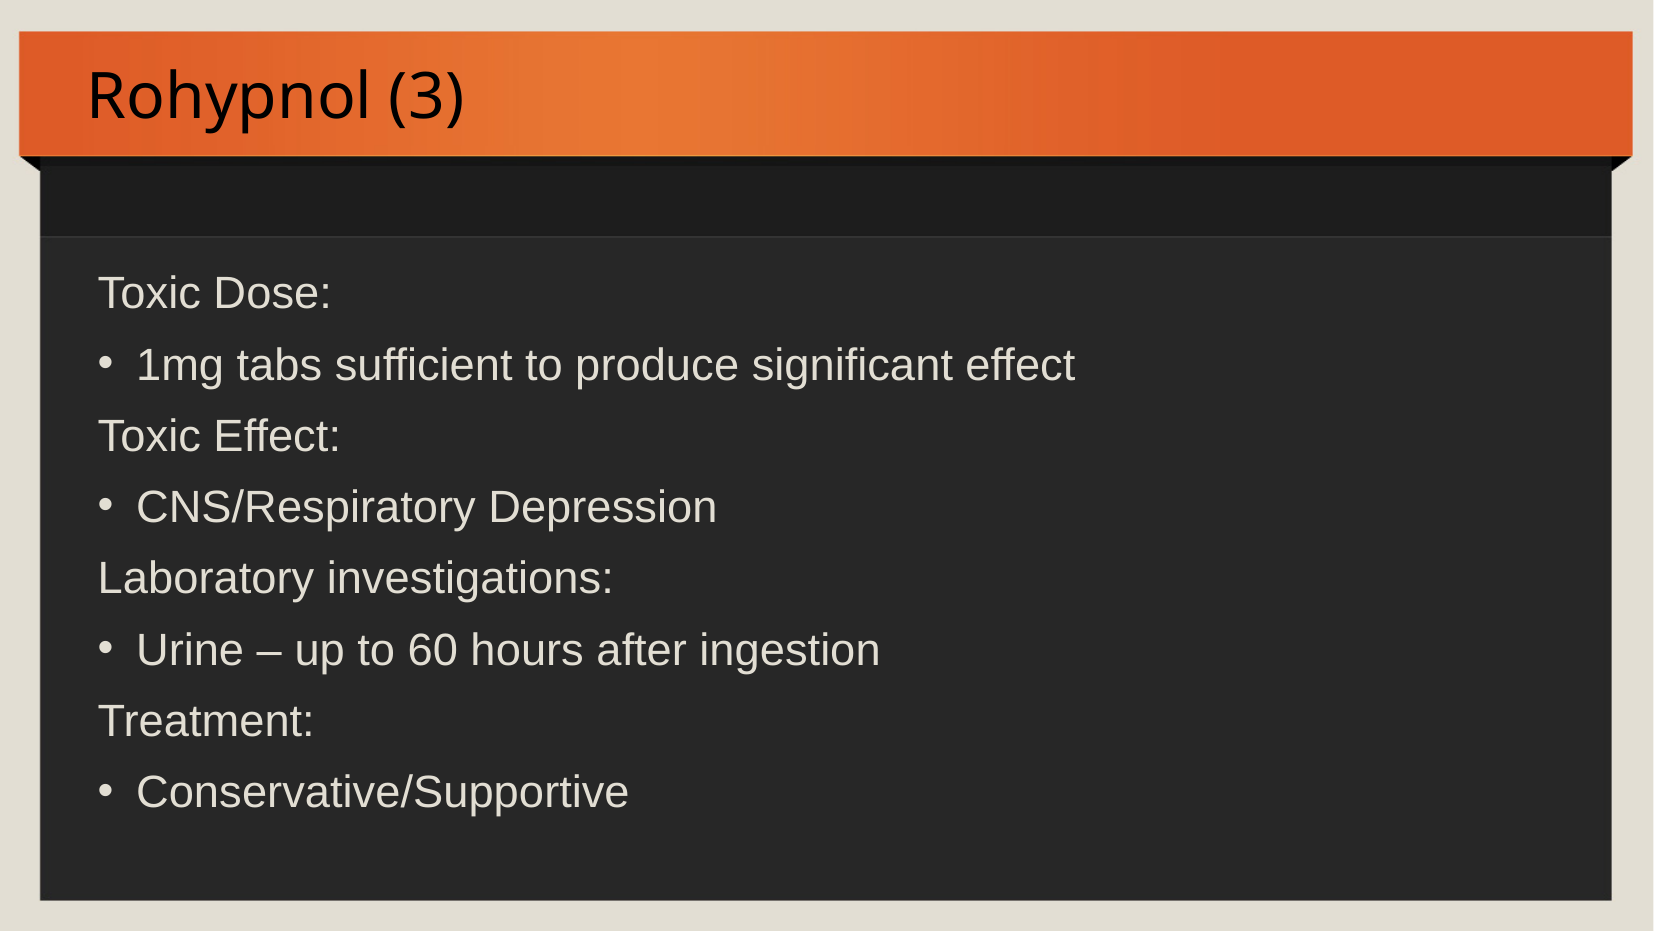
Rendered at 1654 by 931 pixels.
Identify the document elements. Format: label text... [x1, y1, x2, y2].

list Toxic Dose: 1mg tabs sufficient to produce significant effect Toxic Effect: CNS/Respiratory Depression Laboratory investigations: Urine – up to 60 hours after ingestion Treatment: Conservative/Supportive [82, 255, 1571, 831]
title Rohypnol (3) [71, 46, 1597, 140]
picture [0, 0, 1654, 931]
